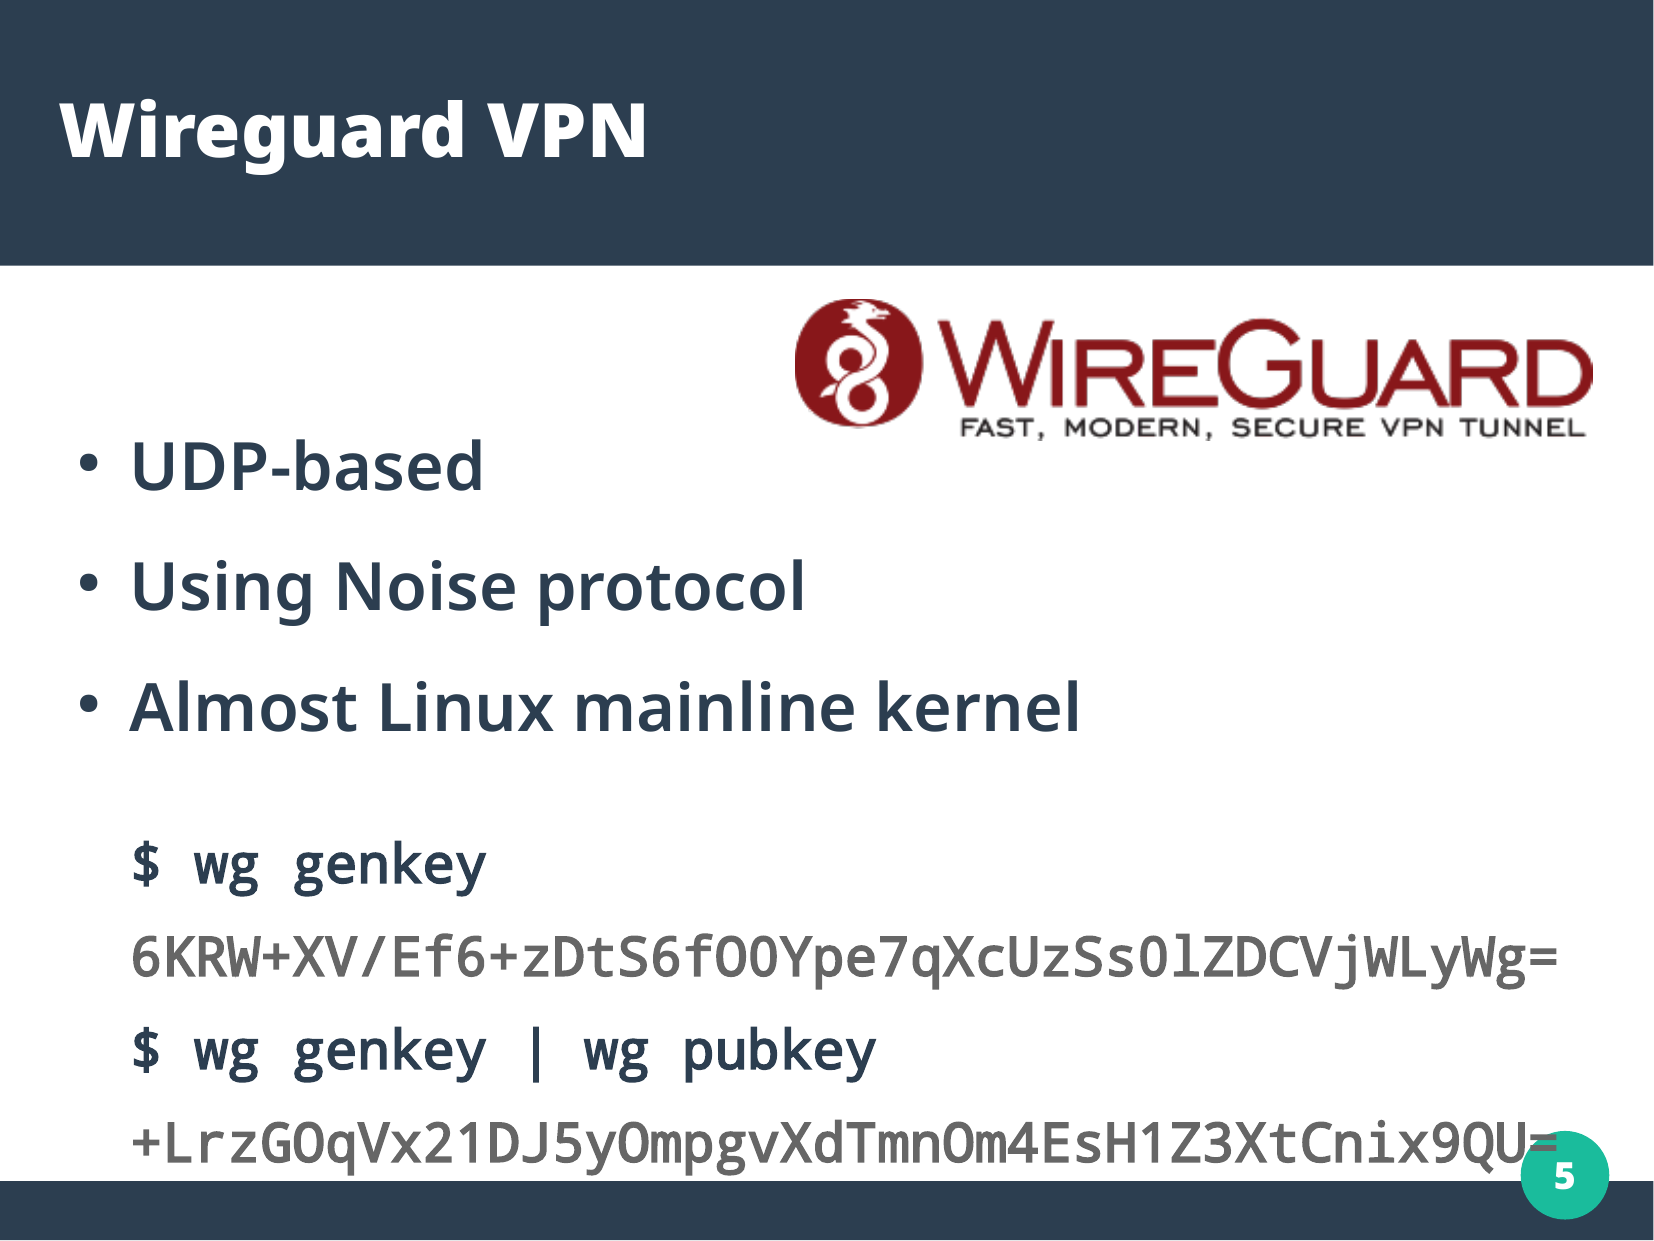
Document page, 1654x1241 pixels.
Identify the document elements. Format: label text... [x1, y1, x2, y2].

picture [795, 299, 1593, 442]
list UDP-based Using Noise protocol Almost Linux mainline kernel $ wg genkey 6KRW+XV/Ef6+zDtS6fO0Ype7qXcUzSs0lZDCVjWLyWg= $ wg genkey | wg pubkey +LrzGOqVx21DJ5yOmpgvXdTmnOm4EsH1Z3XtCnix9QU= [59, 419, 1654, 1241]
title Wireguard VPN [58, 49, 1595, 207]
